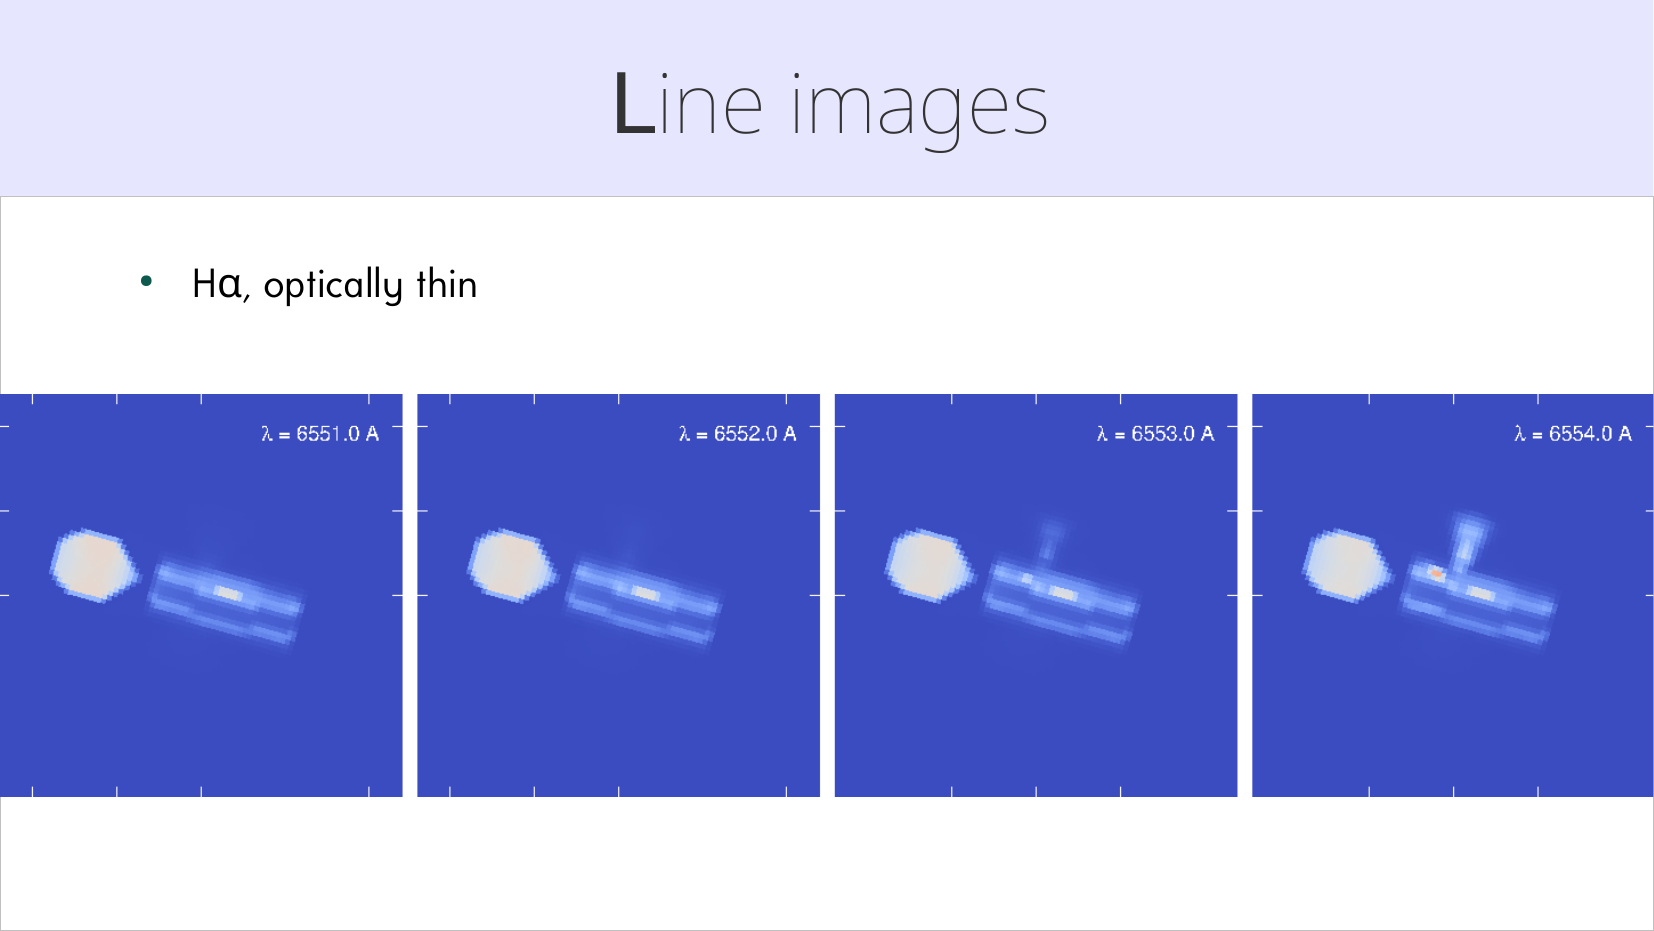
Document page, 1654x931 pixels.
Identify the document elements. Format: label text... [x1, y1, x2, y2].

picture [0, 394, 1654, 797]
list Hα, optically thin [121, 258, 1534, 394]
title Line images [124, 23, 1537, 179]
